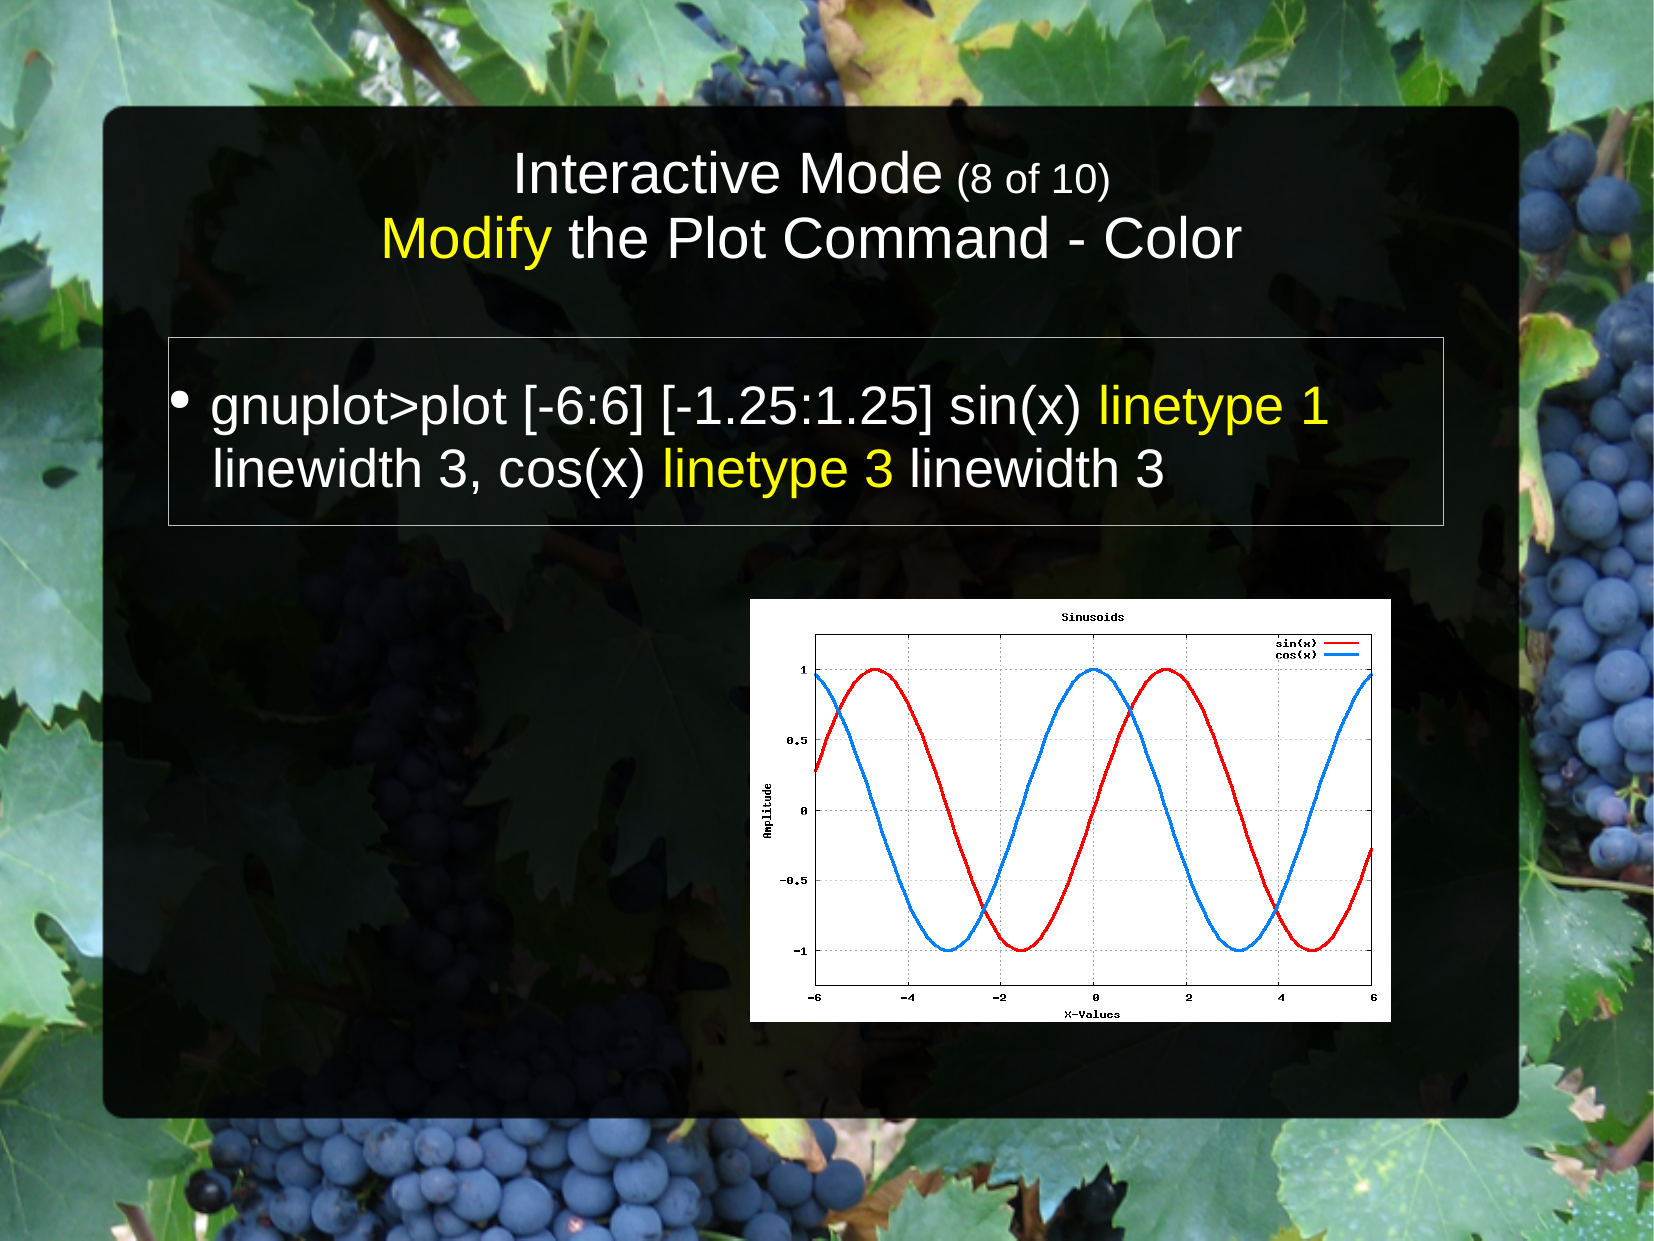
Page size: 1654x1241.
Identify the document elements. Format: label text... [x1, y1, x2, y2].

title Interactive Mode (8 of 10) Modify the Plot Command - Color [118, 141, 1506, 272]
picture [0, 0, 1654, 1241]
subtitle gnuplot>plot [-6:6] [-1.25:1.25] sin(x) linetype 1 linewidth 3, cos(x) linetype 3 linewidth 3 [168, 337, 1444, 526]
